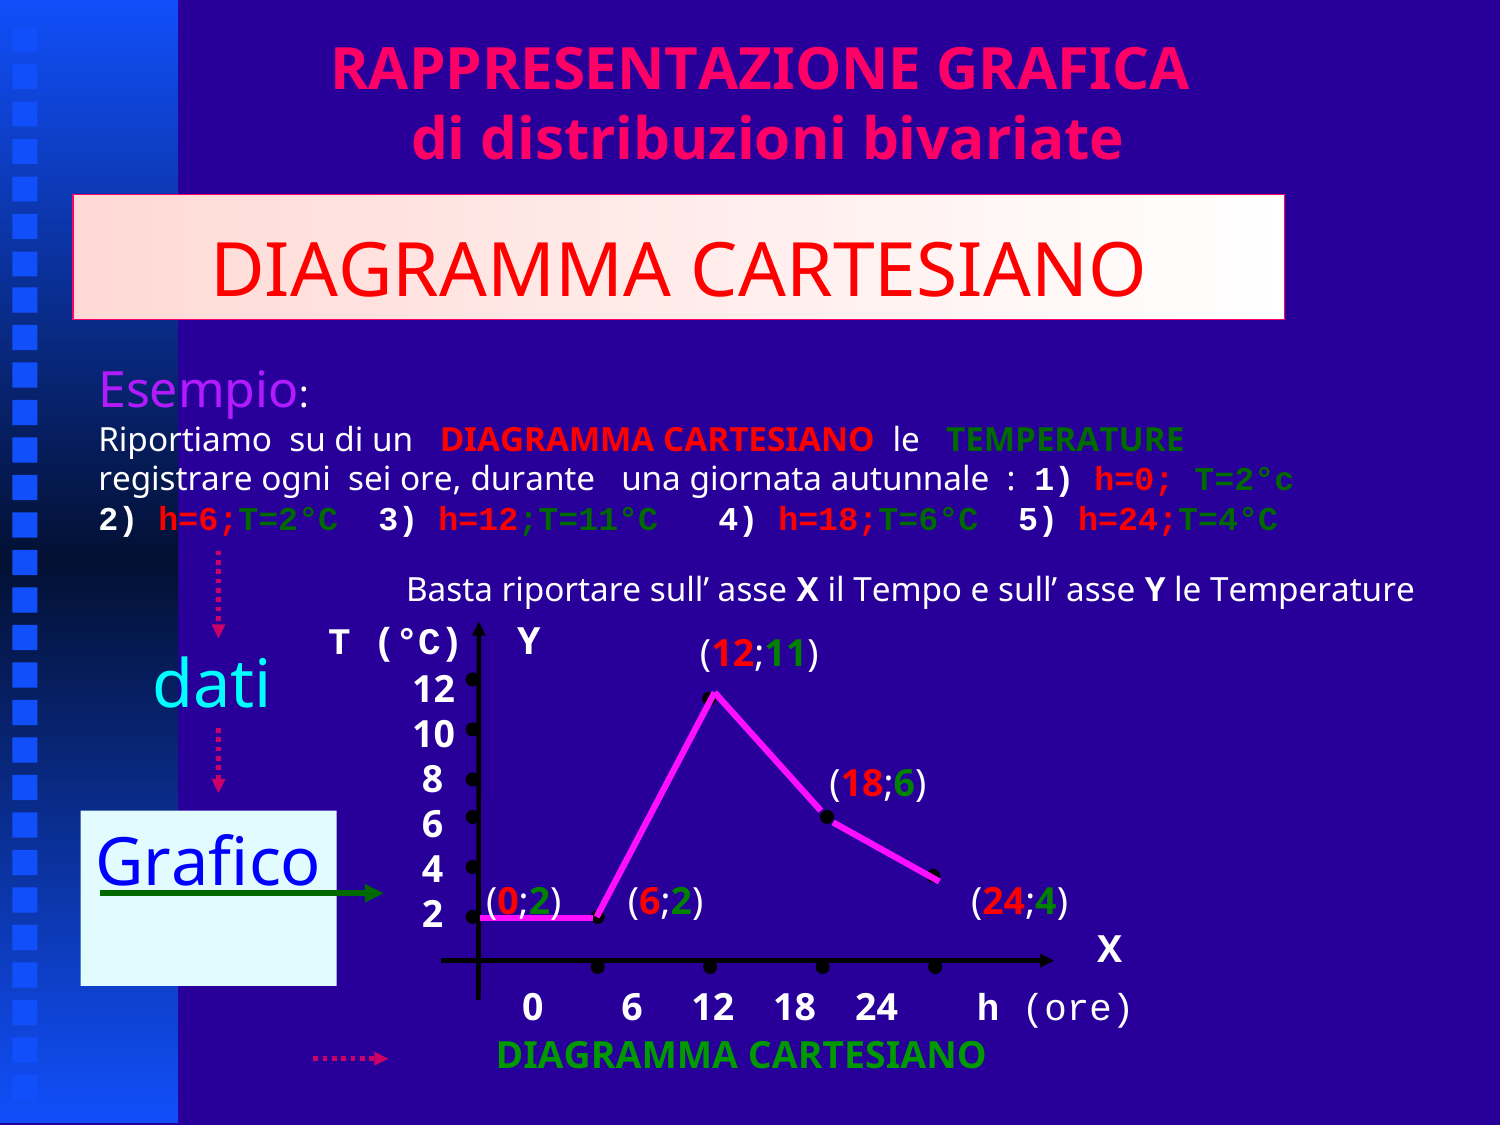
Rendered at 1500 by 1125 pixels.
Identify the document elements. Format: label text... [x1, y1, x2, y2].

text_box [466, 911, 471, 923]
text_box [466, 860, 479, 873]
text_box Basta riportare sull’ asse X il Tempo e sull’ asse Y le Temperature [391, 560, 1431, 617]
text_box T (°C) [313, 609, 478, 671]
text_box X [1082, 916, 1137, 978]
text_box Y [502, 617, 556, 671]
text_box [466, 773, 479, 786]
text_box DIAGRAMMA CARTESIANO [72, 194, 1285, 320]
text_box [820, 812, 834, 824]
text_box [702, 692, 710, 703]
text_box [816, 960, 829, 974]
text_box (6;2) [613, 869, 719, 930]
text_box (12;11) [685, 621, 834, 683]
text_box [466, 673, 479, 686]
text_box (24;4) [956, 869, 1084, 930]
text_box [593, 913, 604, 924]
text_box 12 10 8 6 4 2 [397, 656, 470, 988]
text_box DIAGRAMMA CARTESIANO [480, 1023, 1002, 1084]
text_box [703, 960, 717, 974]
text_box [591, 960, 604, 974]
text_box [928, 960, 942, 974]
text_box [466, 723, 479, 736]
text_box (0;2) [471, 869, 577, 930]
text_box [929, 869, 940, 877]
text_box Grafico [80, 810, 337, 986]
text_box dati [137, 633, 288, 729]
text_box 0 6 12 18 24 h (ore) [507, 975, 1150, 1037]
text_box (18;6) [814, 751, 942, 812]
text_box RAPPRESENTAZIONE GRAFICA di distribuzioni bivariate [315, 23, 1220, 179]
text_box [466, 810, 479, 824]
text_box Esempio: Riportiamo su di un DIAGRAMMA CARTESIANO le TEMPERATURE registrare ogni sei ore, durante una giornata autunnale : 1) h=0; T=2°c 2) h=6;T=2°C 3) h=12;T=11°C 4) h=18;T=6°C 5) h=24;T=4°C [83, 349, 1310, 546]
